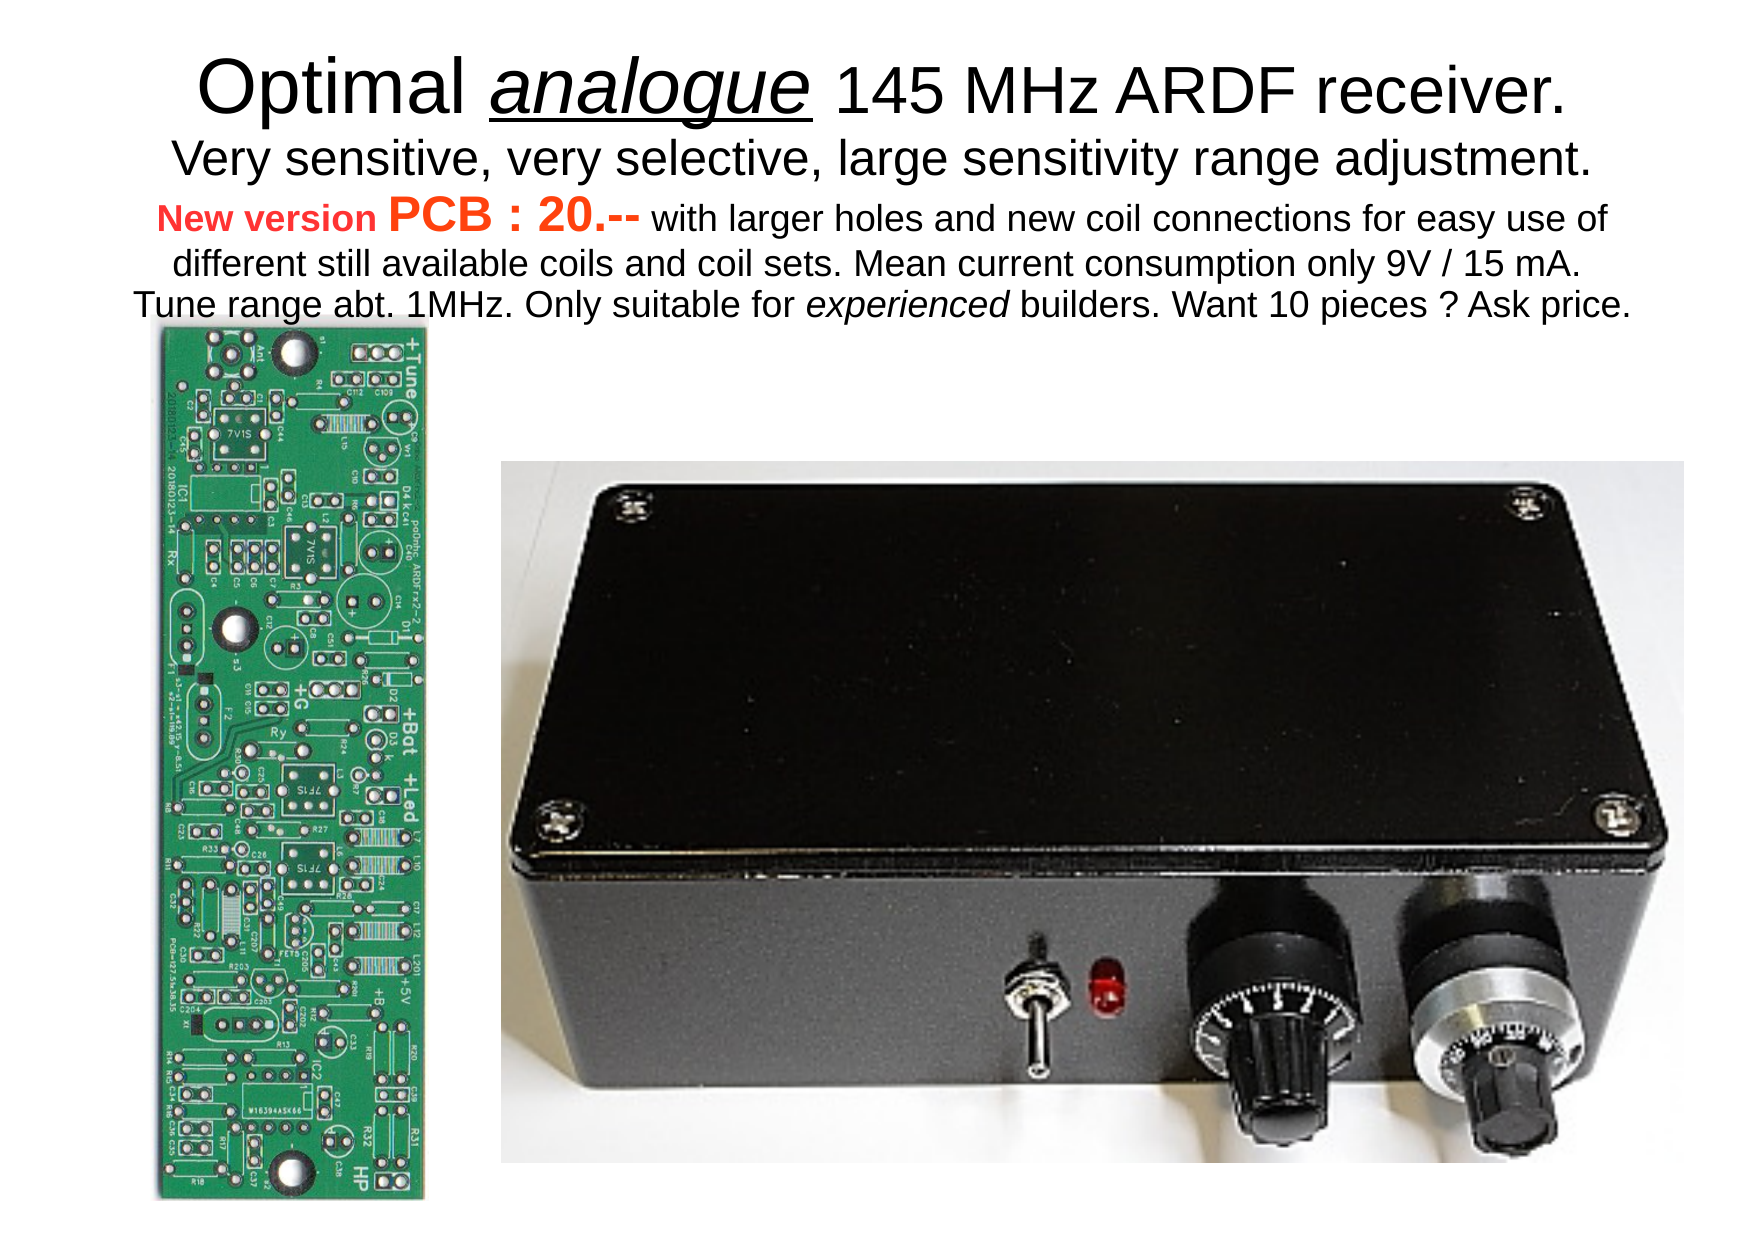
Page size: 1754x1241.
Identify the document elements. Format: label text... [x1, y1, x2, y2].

picture [501, 461, 1684, 1163]
title Optimal analogue 145 MHz ARDF receiver. Very sensitive, very selective, large sensitivity range adjustment. New version PCB : 20.-- with larger holes and new coil connections for easy use of different still available coils and coil sets. Mean current consumption only 9V / 15 mA. Tune range abt. 1MHz. Only suitable for experienced builders. Want 10 pieces ? Ask price. [105, 20, 1660, 348]
picture [150, 348, 429, 1201]
